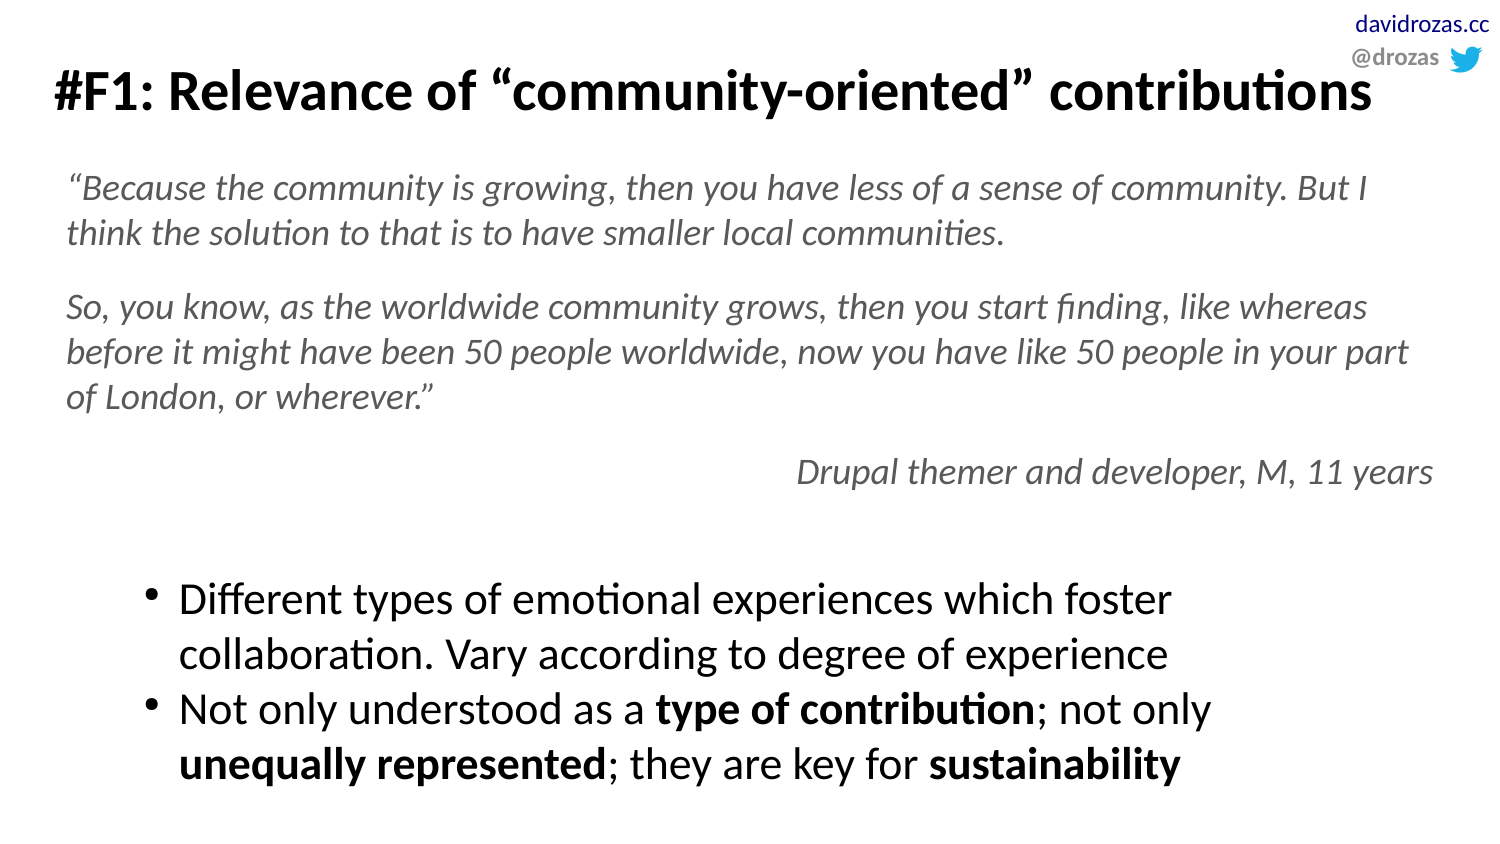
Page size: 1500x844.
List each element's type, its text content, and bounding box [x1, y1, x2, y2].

picture [1443, 46, 1489, 82]
text_box @drozas [1330, 37, 1443, 73]
text_box davidrozas.cc [1340, 5, 1500, 46]
list “Because the community is growing, then you have less of a sense of community. But I think the solution to that is to have smaller local communities. So, you know, as the worldwide community grows, then you start finding, like whereas before it might have been 50 people worldwide, now you have like 50 people in your part of London, or wherever.” Drupal themer and developer, M, 11 years [51, 147, 1449, 593]
text_box Different types of emotional experiences which foster collaboration. Vary according to degree of experience Not only understood as a type of contribution; not only unequally represented; they are key for sustainability [93, 498, 1410, 844]
title #F1: Relevance of “community-oriented” contributions [39, 36, 1437, 179]
